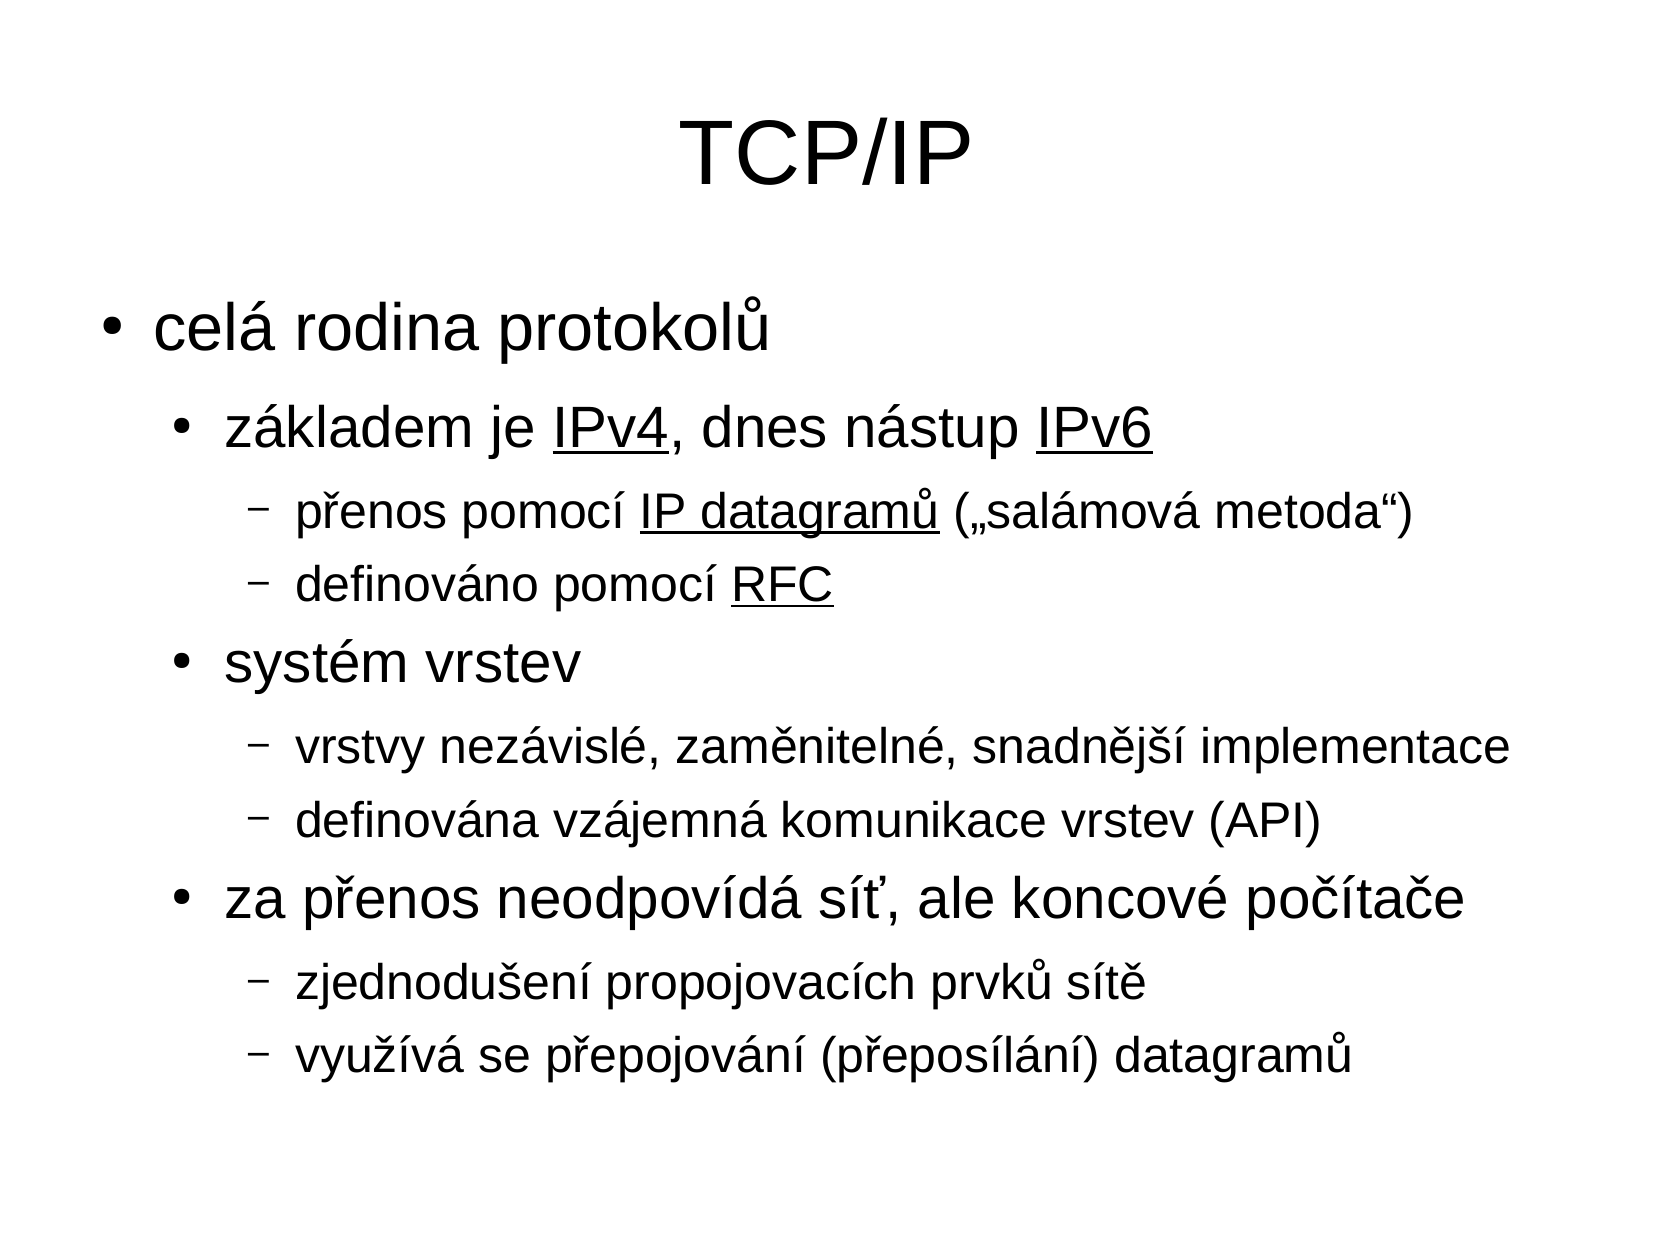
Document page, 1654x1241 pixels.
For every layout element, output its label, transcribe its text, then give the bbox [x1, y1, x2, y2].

title TCP/IP [82, 56, 1571, 250]
list celá rodina protokolů základem je IPv4, dnes nástup IPv6 přenos pomocí IP datagramů („salámová metoda“) definováno pomocí RFC systém vrstev vrstvy nezávislé, zaměnitelné, snadnější implementace definována vzájemná komunikace vrstev (API) za přenos neodpovídá síť, ale koncové počítače zjednodušení propojovacích prvků sítě využívá se přepojování (přeposílání) datagramů [82, 290, 1571, 1094]
